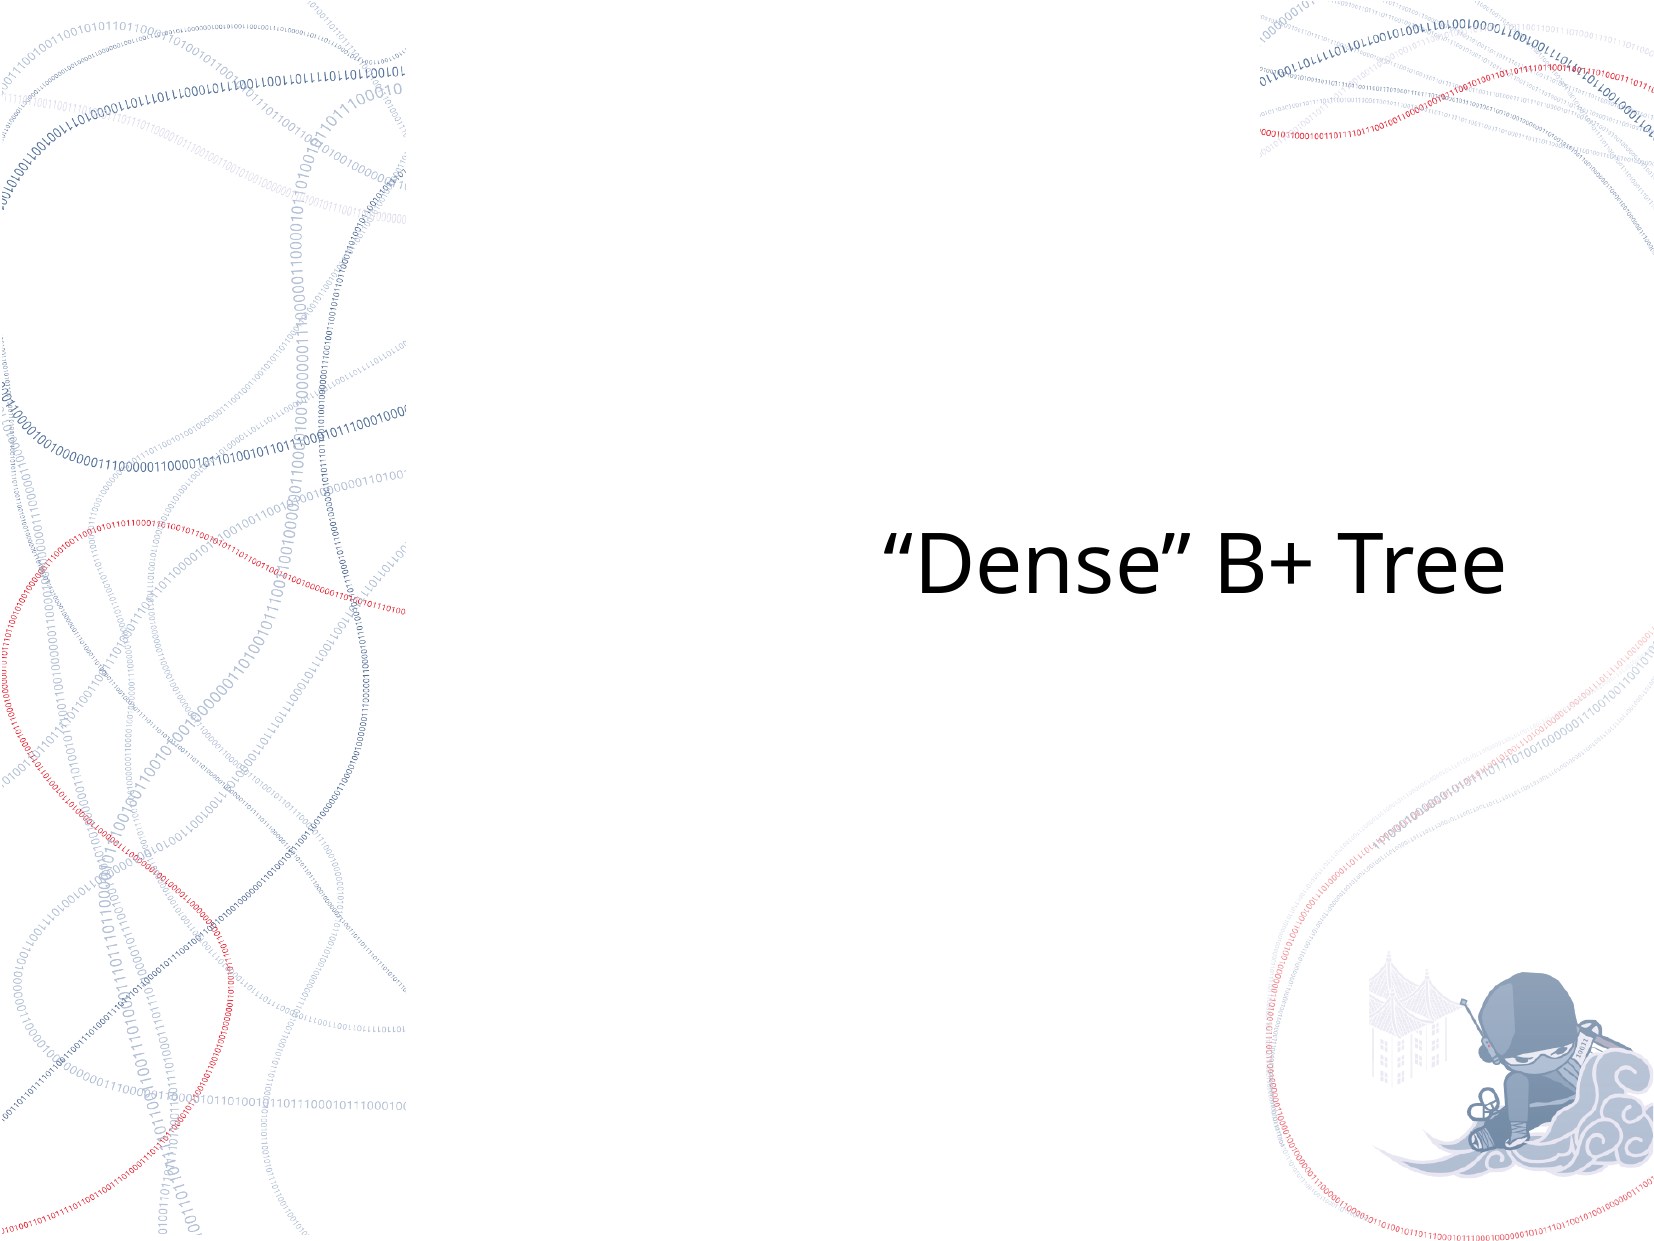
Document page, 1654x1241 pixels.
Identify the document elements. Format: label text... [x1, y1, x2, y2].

title “Dense” B+ Tree [149, 496, 1509, 626]
picture [1260, 1, 1654, 287]
picture [2, 1, 406, 1235]
